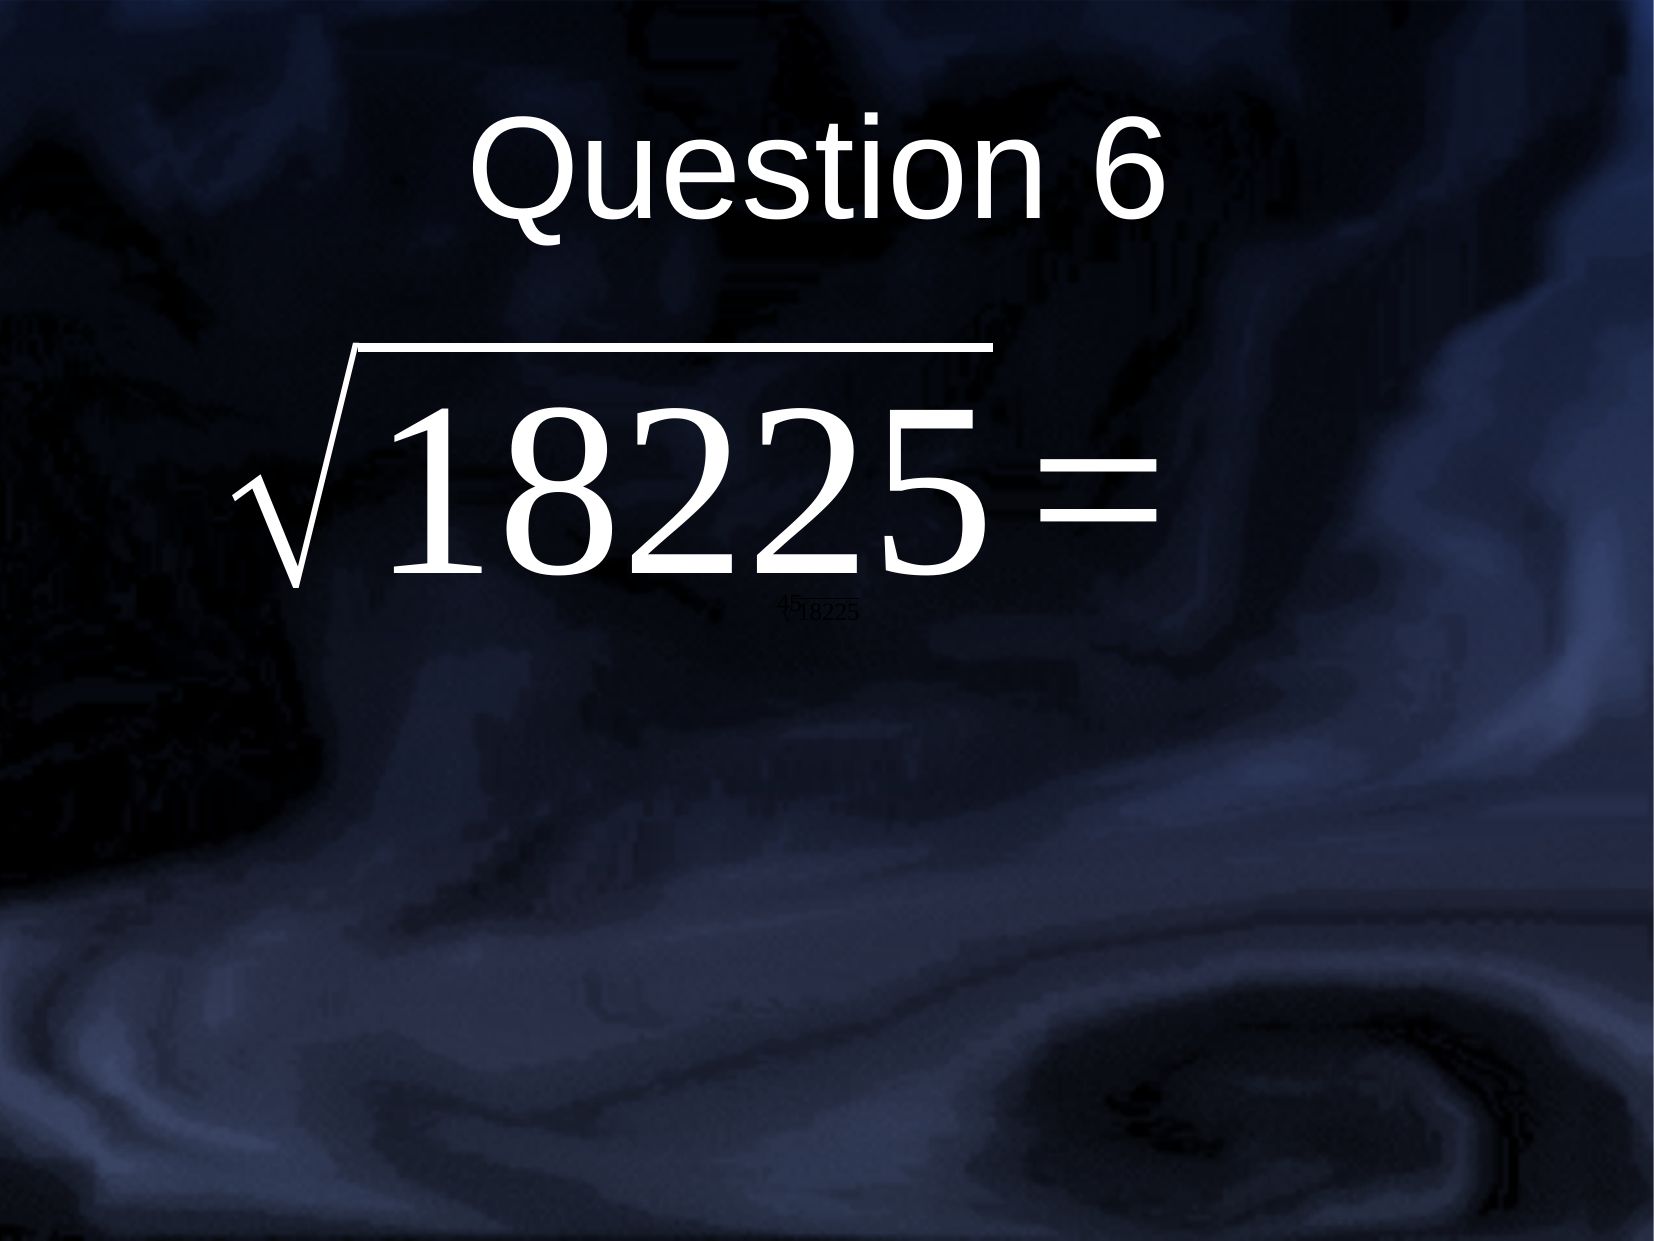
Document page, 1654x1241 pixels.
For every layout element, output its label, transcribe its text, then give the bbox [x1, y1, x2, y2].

picture [0, 0, 1654, 1241]
subtitle Question 6 [75, 86, 1564, 529]
chart [210, 330, 1182, 628]
